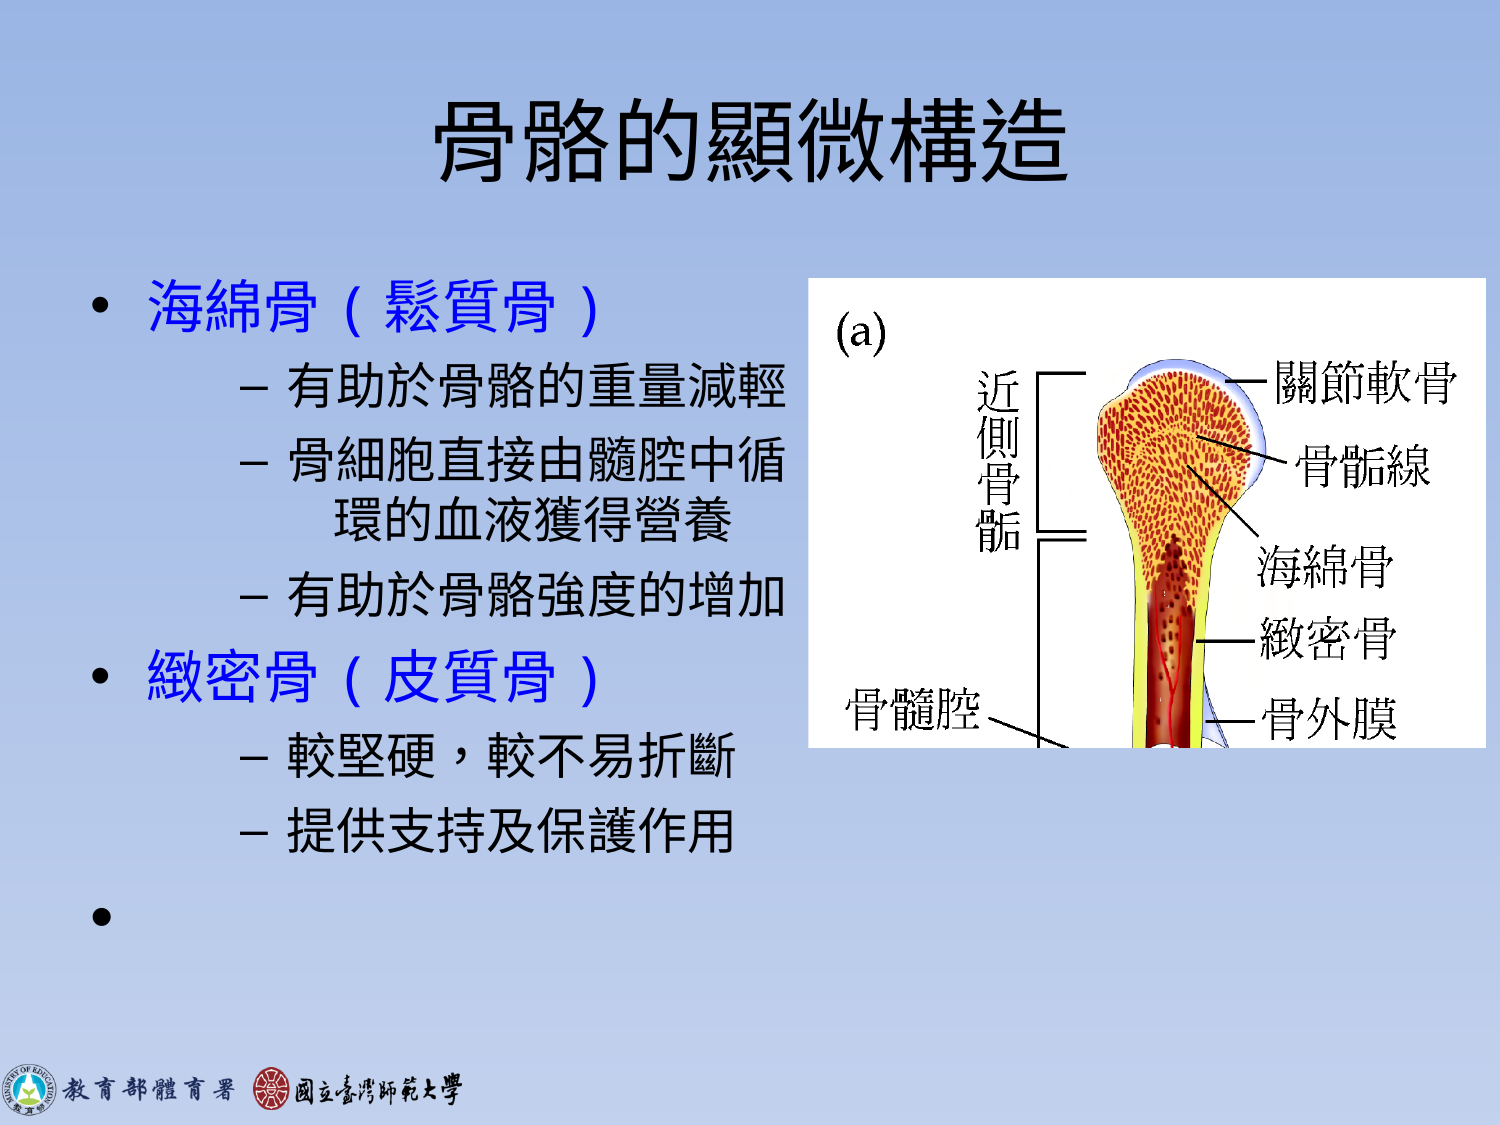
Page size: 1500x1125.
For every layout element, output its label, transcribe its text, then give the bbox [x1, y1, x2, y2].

picture [808, 278, 1486, 748]
title 骨骼的顯微構造 [75, 45, 1426, 233]
list 海綿骨(鬆質骨) 有助於骨骼的重量減輕 骨細胞直接由髓腔中循環的血液獲得營養 有助於骨骼強度的增加 緻密骨(皮質骨) 較堅硬，較不易折斷 提供支持及保護作用 [75, 262, 809, 1005]
